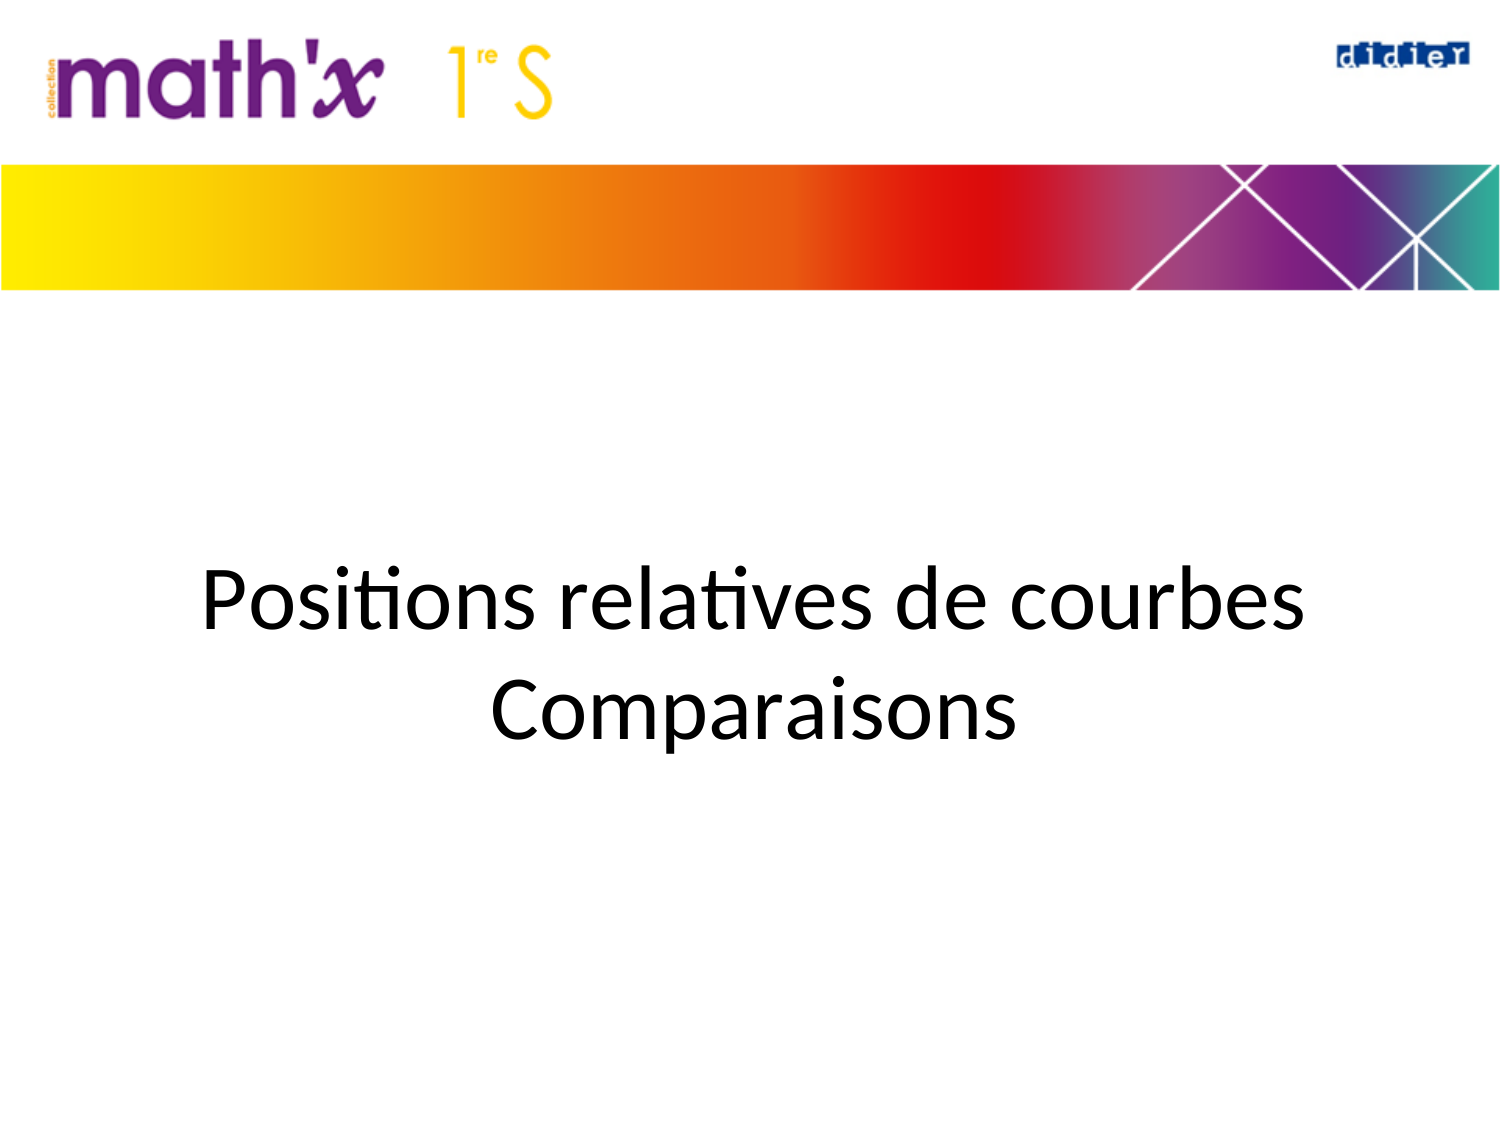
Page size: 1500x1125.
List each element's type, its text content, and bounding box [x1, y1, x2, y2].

title Positions relatives de courbes Comparaisons [117, 527, 1393, 769]
picture [0, 0, 1500, 292]
